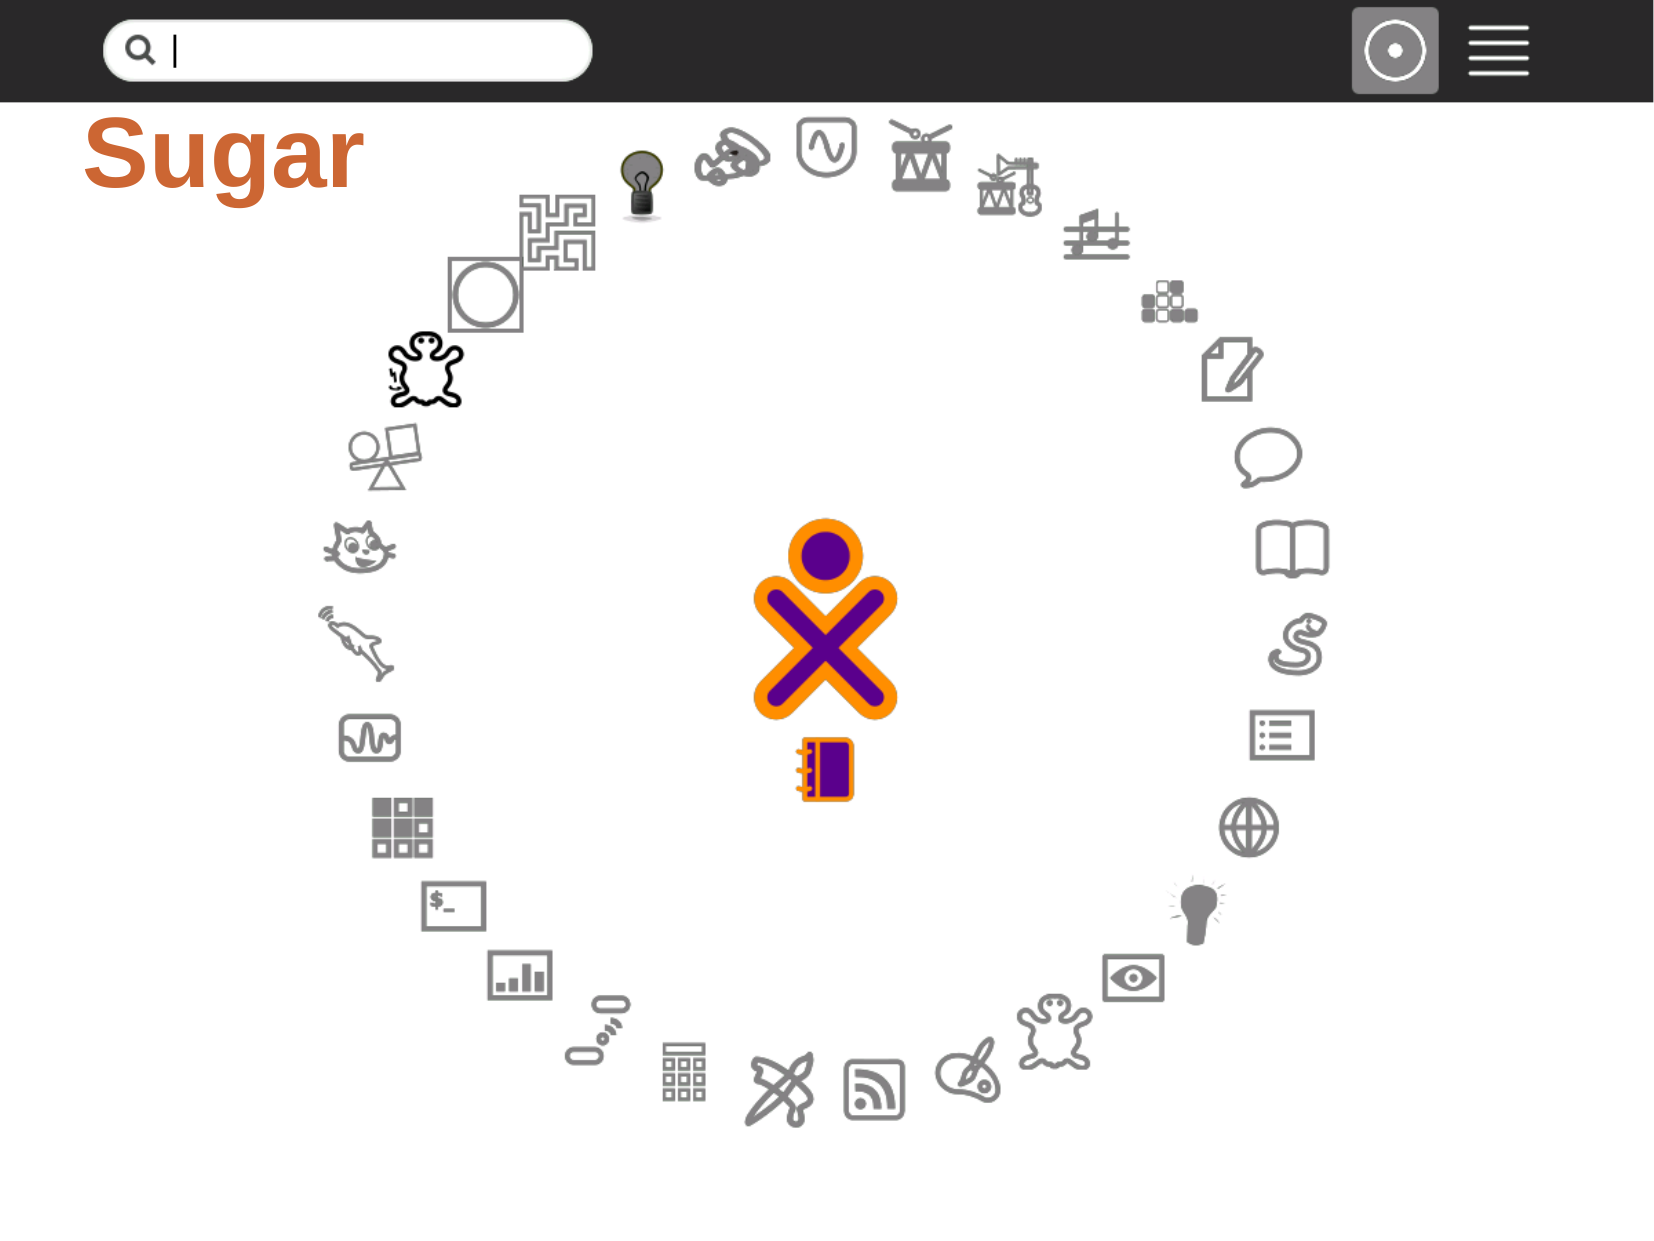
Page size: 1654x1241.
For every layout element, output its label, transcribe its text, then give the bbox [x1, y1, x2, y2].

title Sugar [82, 49, 1571, 257]
text_box [0, 0, 1654, 1241]
